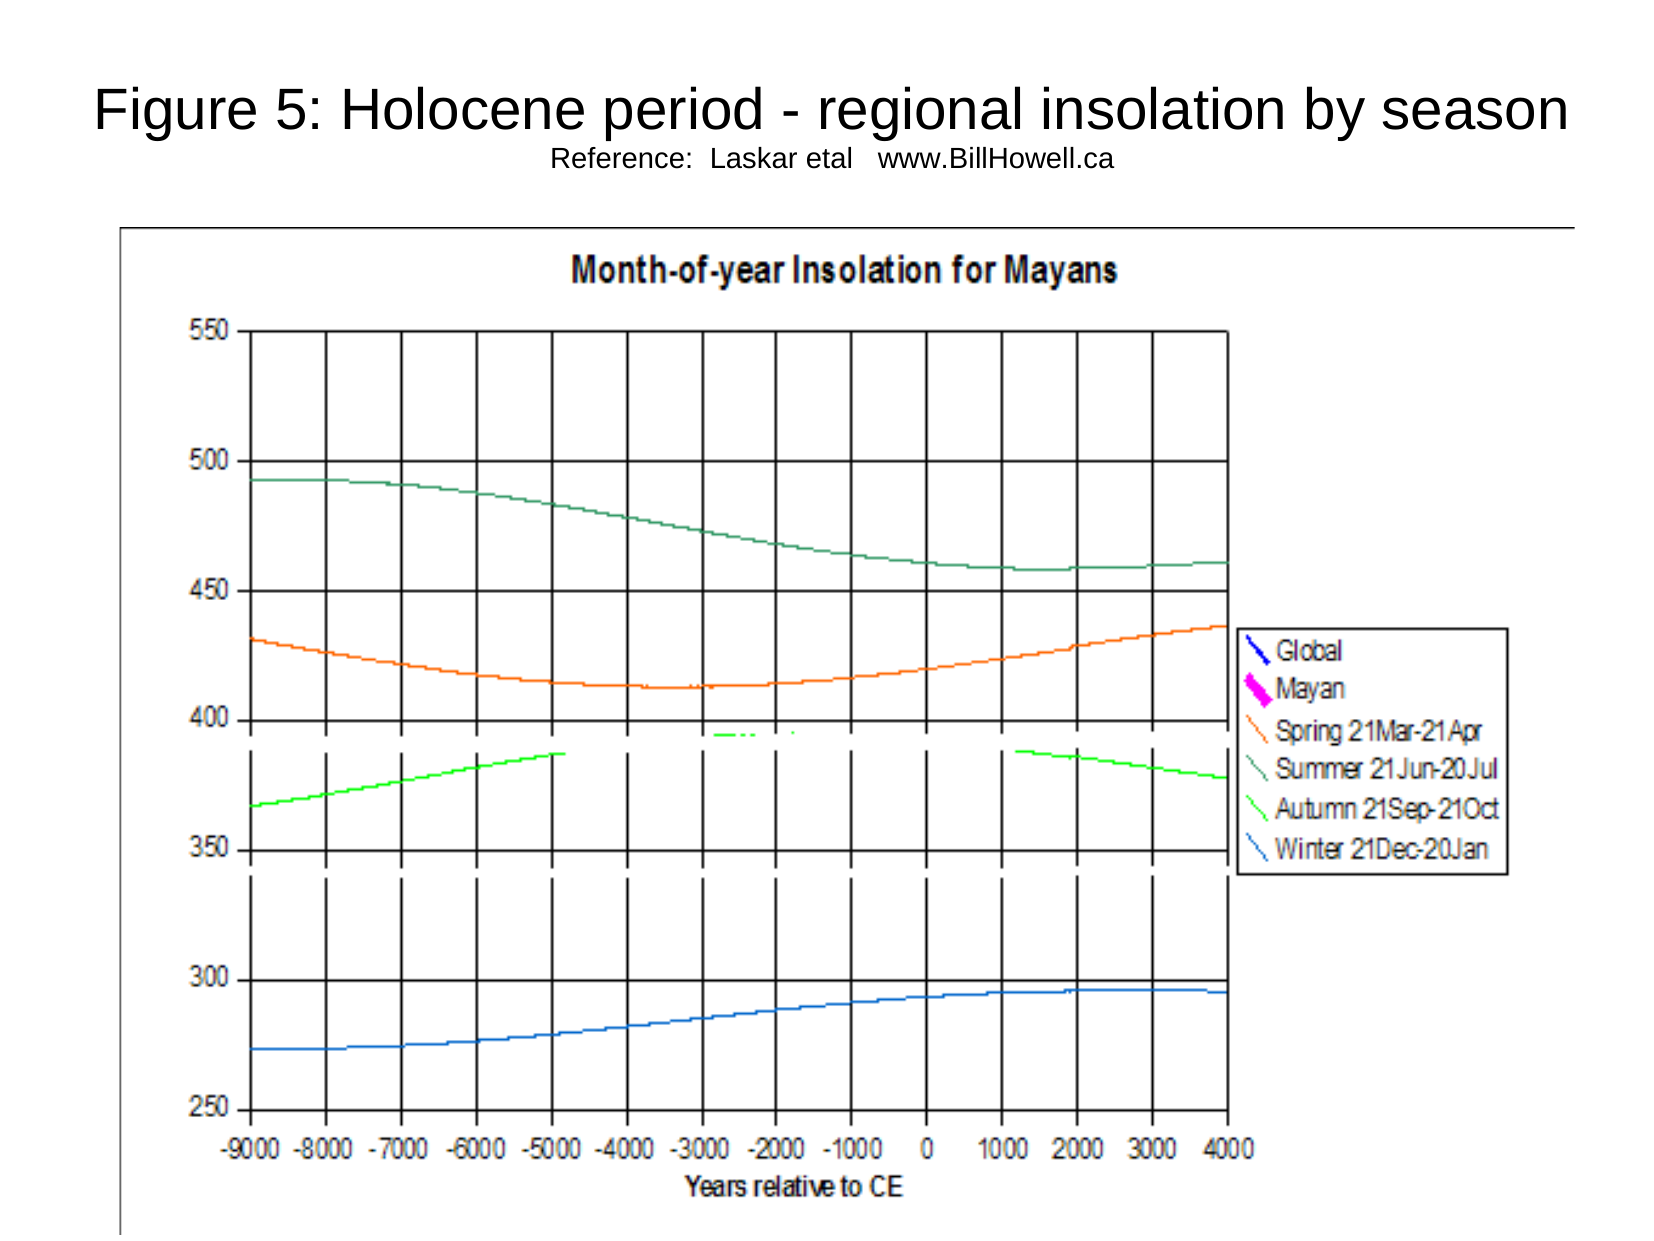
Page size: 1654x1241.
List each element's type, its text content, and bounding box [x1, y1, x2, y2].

picture [119, 227, 1575, 1235]
title Figure 5: Holocene period - regional insolation by season Reference: Laskar etal www.BillHowell.ca [88, 29, 1577, 222]
